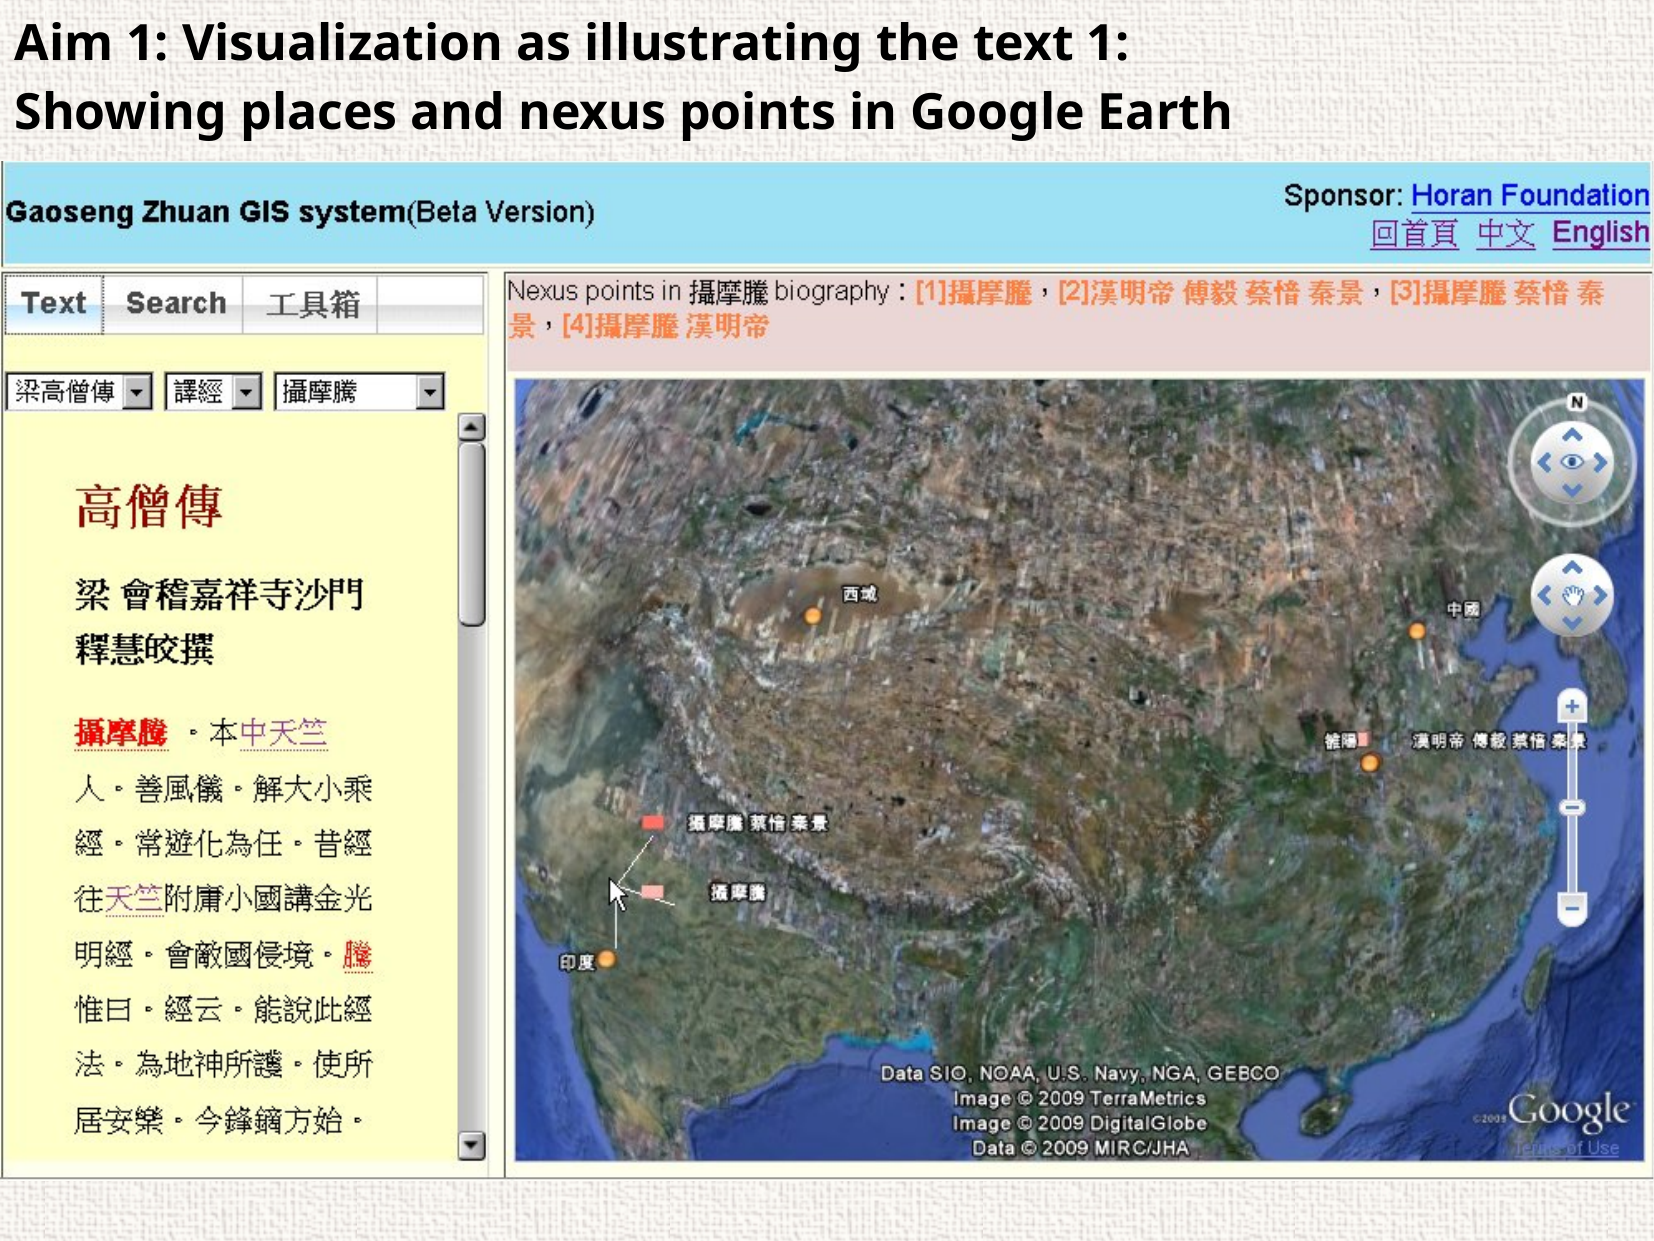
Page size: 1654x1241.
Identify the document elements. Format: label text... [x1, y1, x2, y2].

text_box Aim 1: Visualization as illustrating the text 1: Showing places and nexus points in Google Earth [0, 0, 1654, 149]
picture [0, 149, 1654, 1241]
